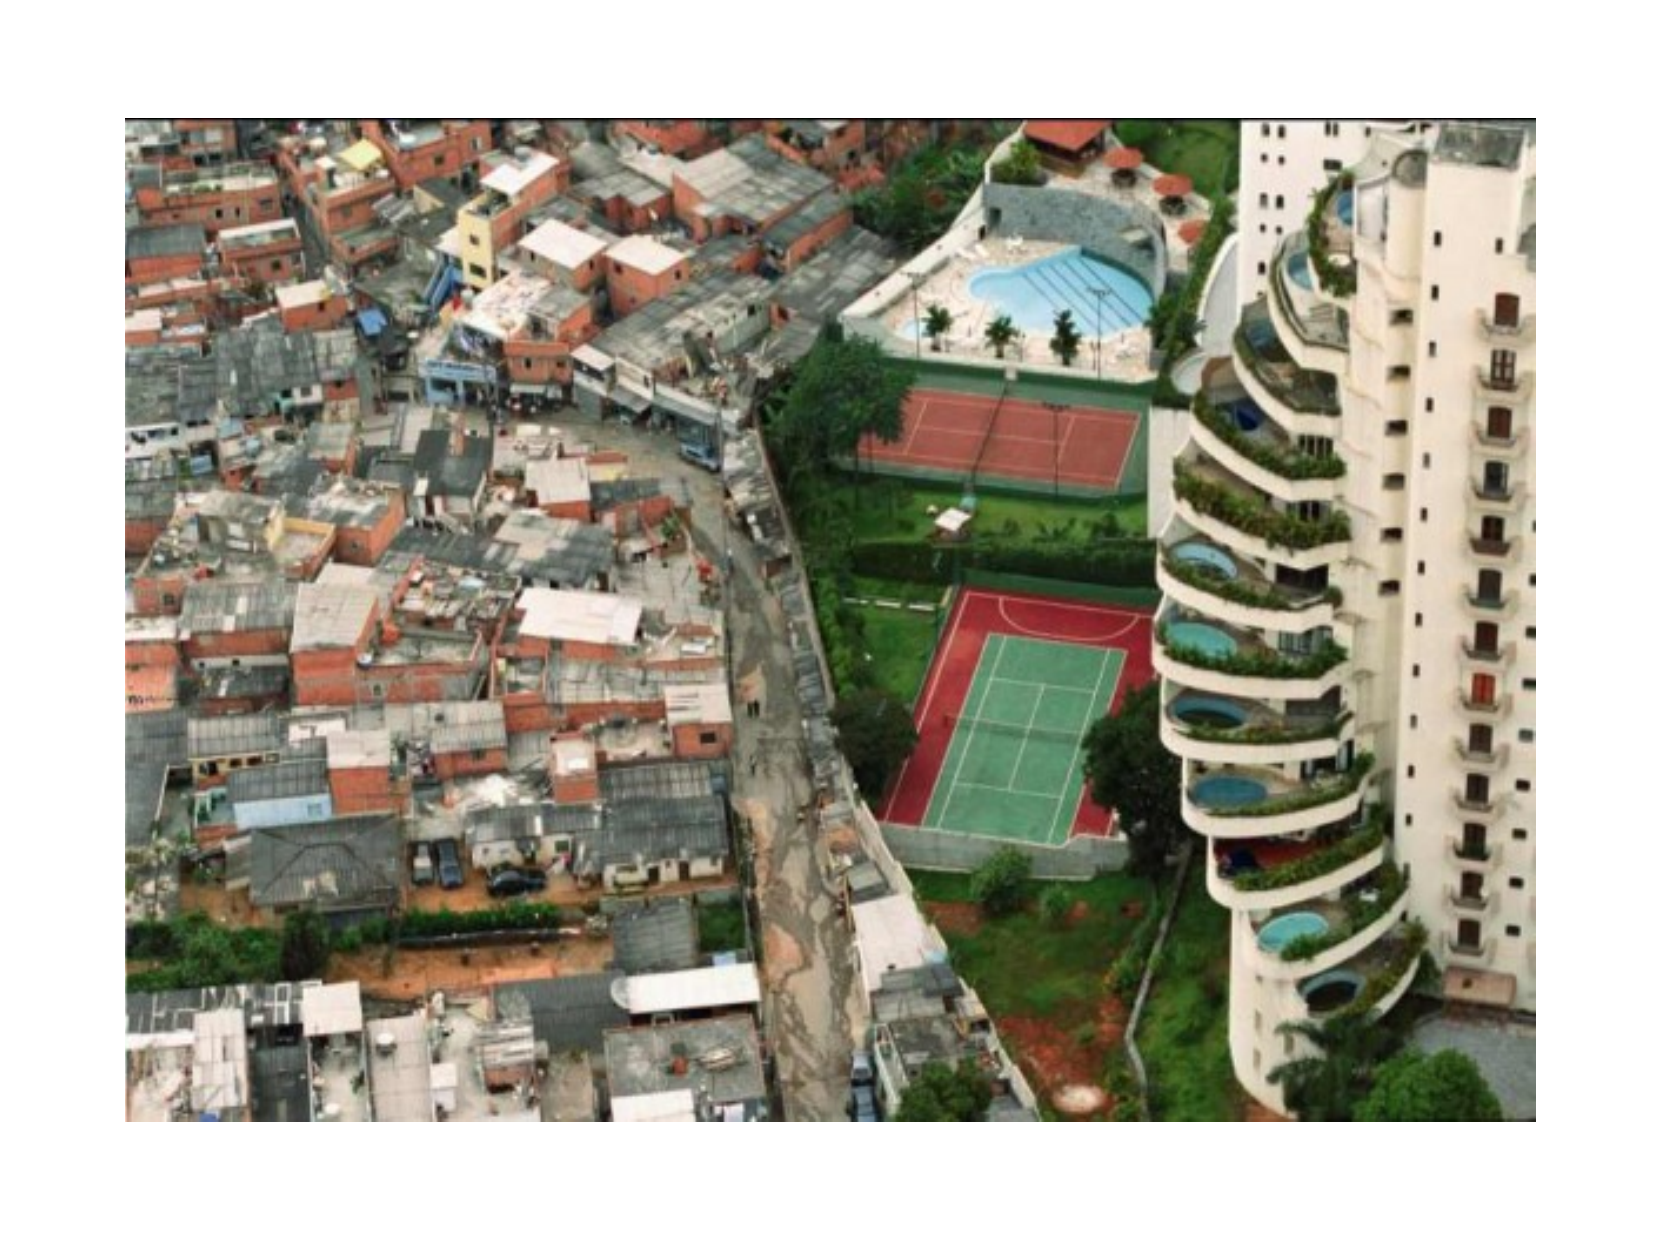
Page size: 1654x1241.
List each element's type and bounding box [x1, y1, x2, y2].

picture [125, 118, 1536, 1123]
